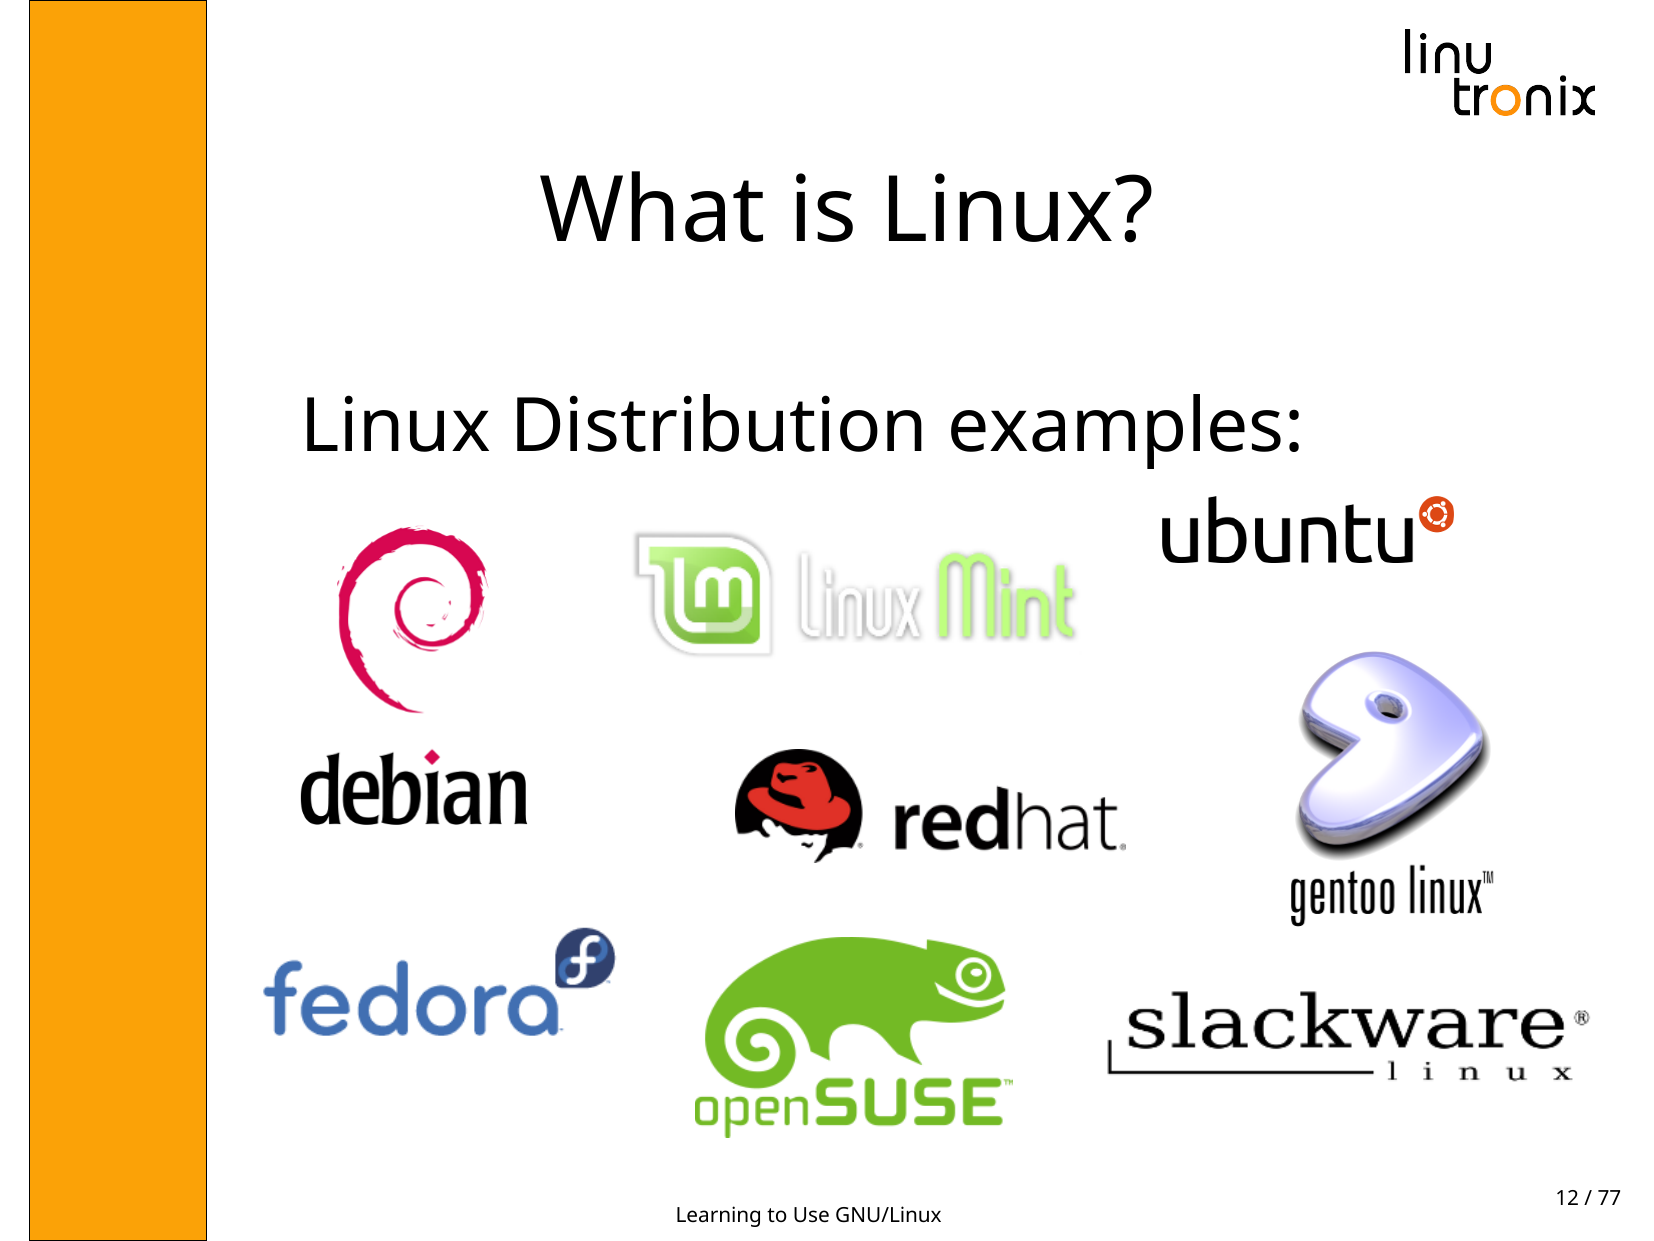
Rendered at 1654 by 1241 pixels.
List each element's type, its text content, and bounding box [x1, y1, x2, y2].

text_box Linux Distribution examples: [300, 370, 1374, 469]
picture [695, 937, 1013, 1138]
picture [1162, 496, 1454, 563]
picture [735, 749, 1126, 863]
picture [624, 527, 1088, 676]
picture [300, 524, 529, 826]
picture [1405, 29, 1595, 116]
text_box What is Linux? [539, 143, 1209, 263]
picture [1237, 637, 1538, 938]
picture [1087, 974, 1599, 1105]
picture [249, 899, 638, 1068]
